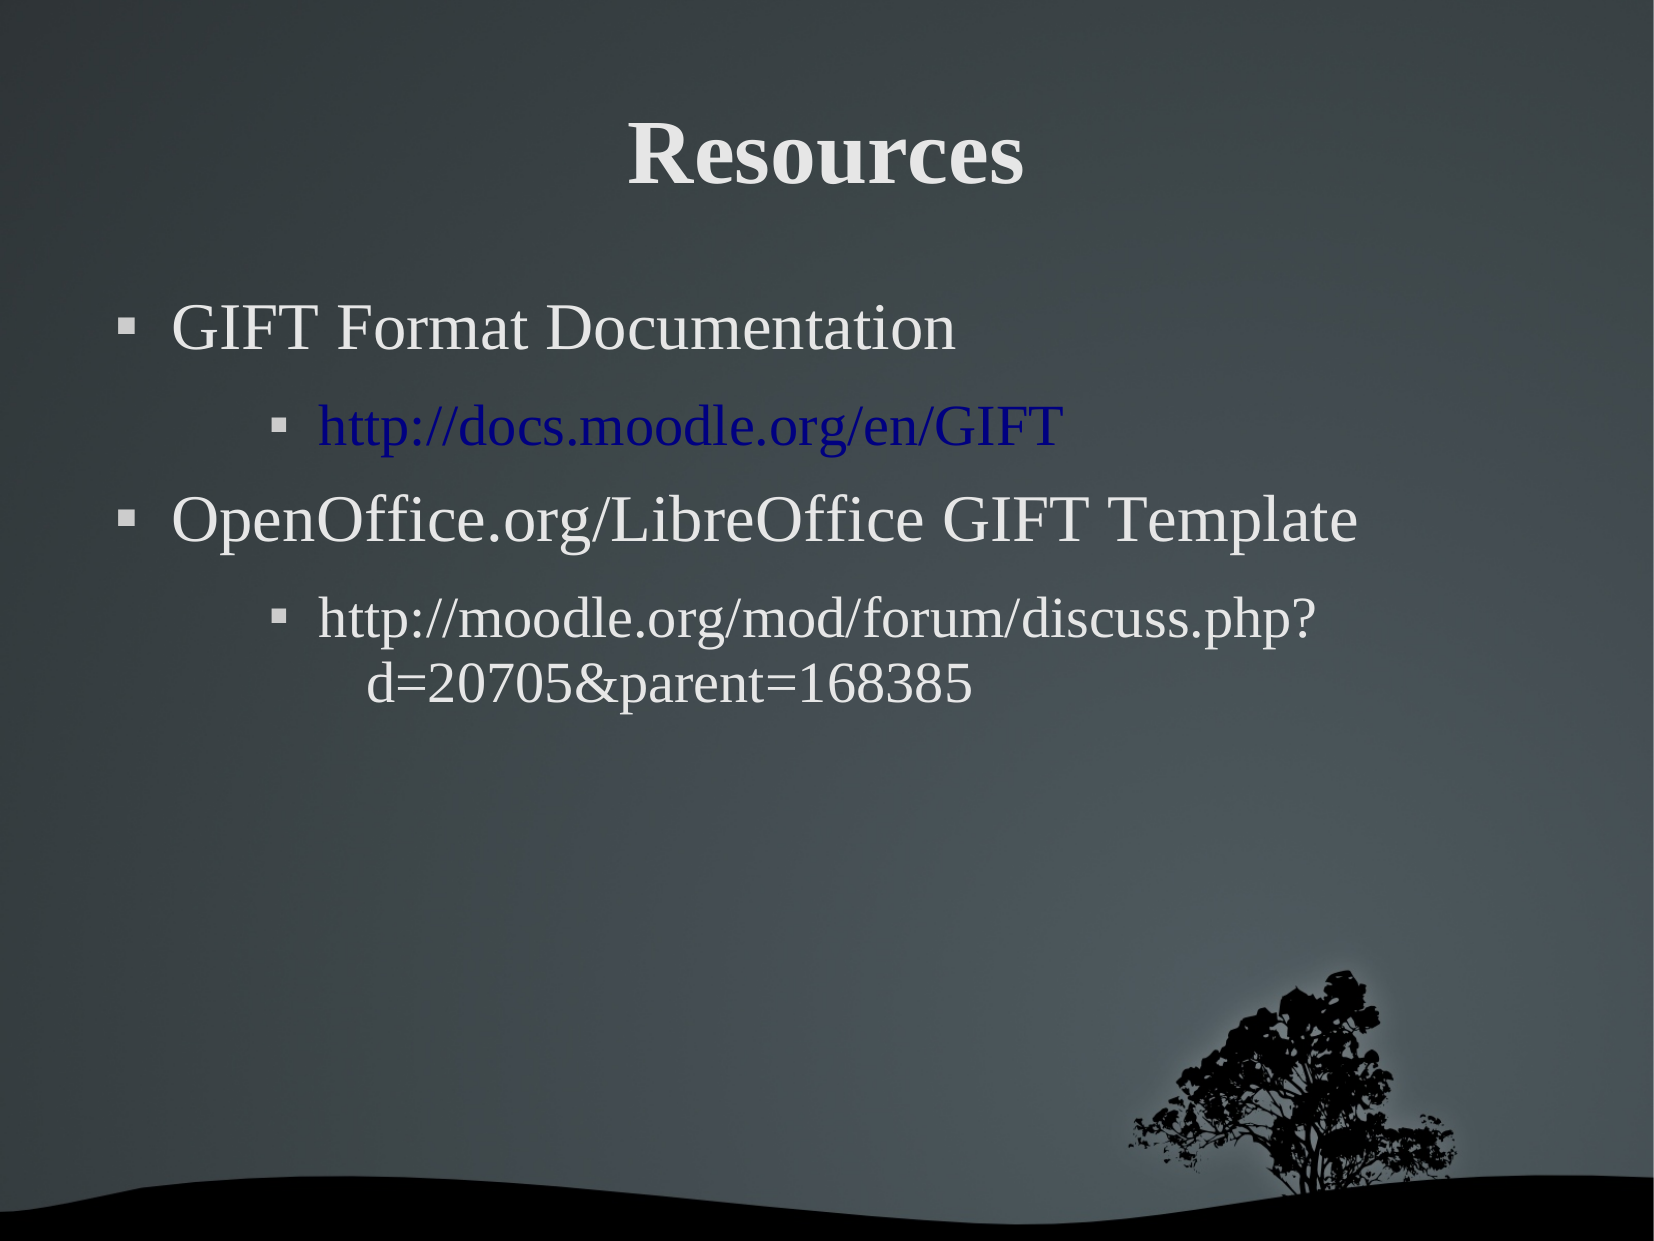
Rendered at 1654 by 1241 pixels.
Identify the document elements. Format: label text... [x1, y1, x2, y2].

list GIFT Format Documentation http://docs.moodle.org/en/GIFT OpenOffice.org/LibreOffice GIFT Template http://moodle.org/mod/forum/discuss.php?d=20705&parent=168385 [82, 290, 1571, 1094]
picture [0, 0, 1654, 1241]
title Resources [82, 56, 1571, 250]
